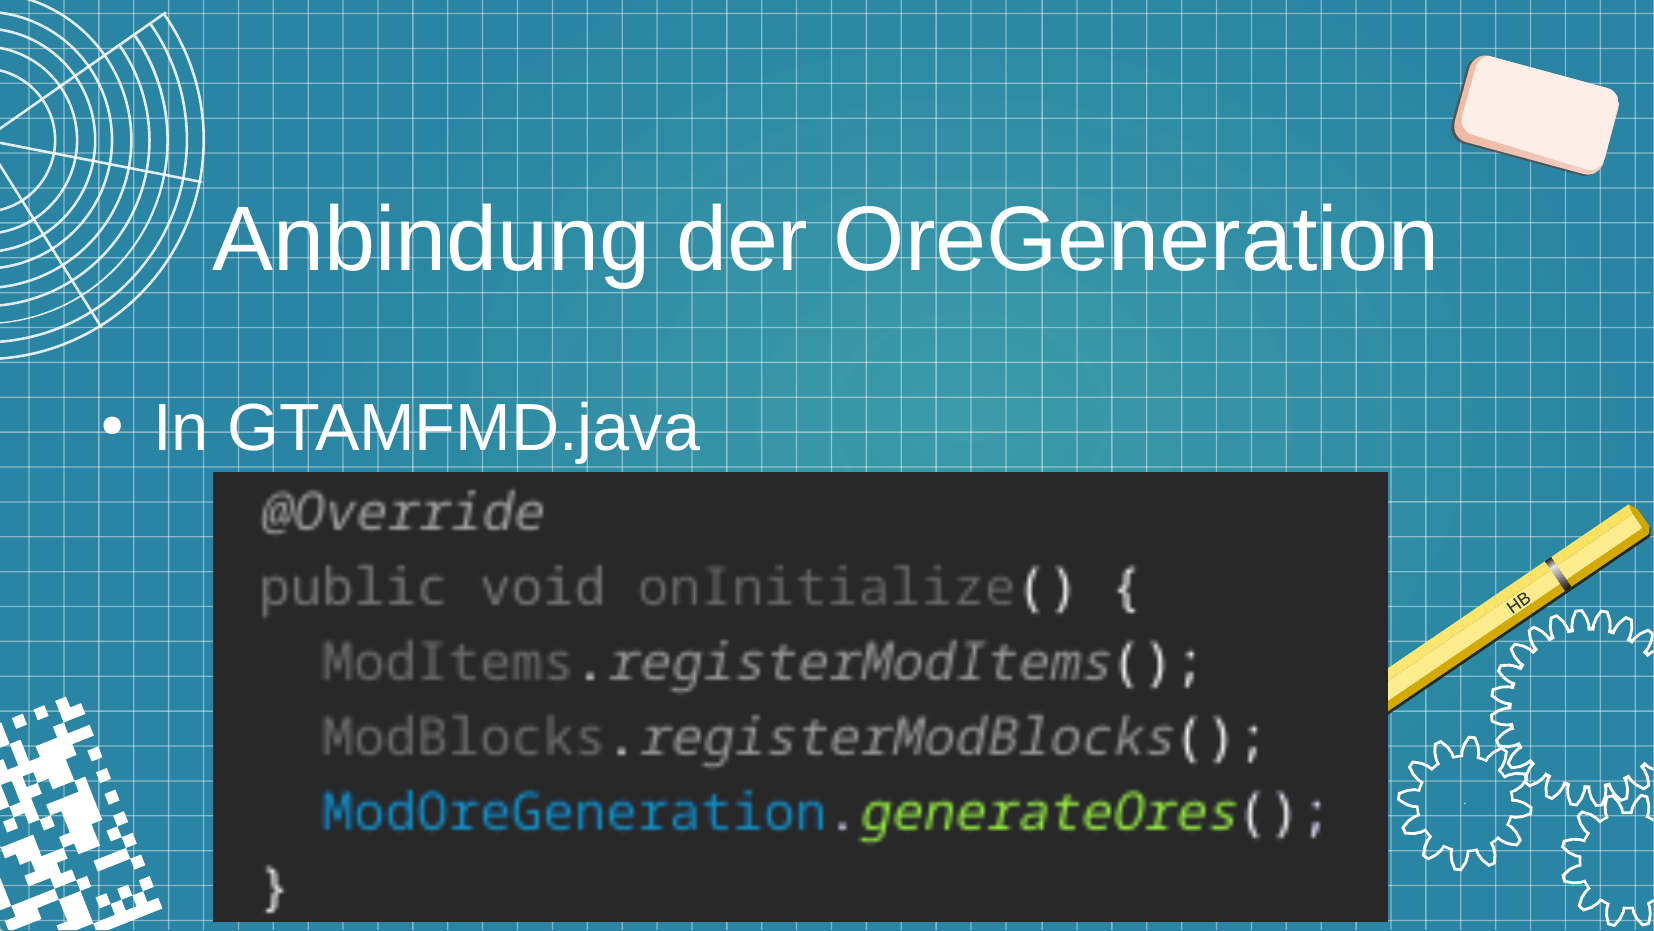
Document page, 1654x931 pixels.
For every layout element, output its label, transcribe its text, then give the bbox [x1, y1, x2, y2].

picture [213, 472, 1388, 922]
title Anbindung der OreGeneration [82, 132, 1571, 346]
list In GTAMFMD.java [82, 389, 1571, 842]
